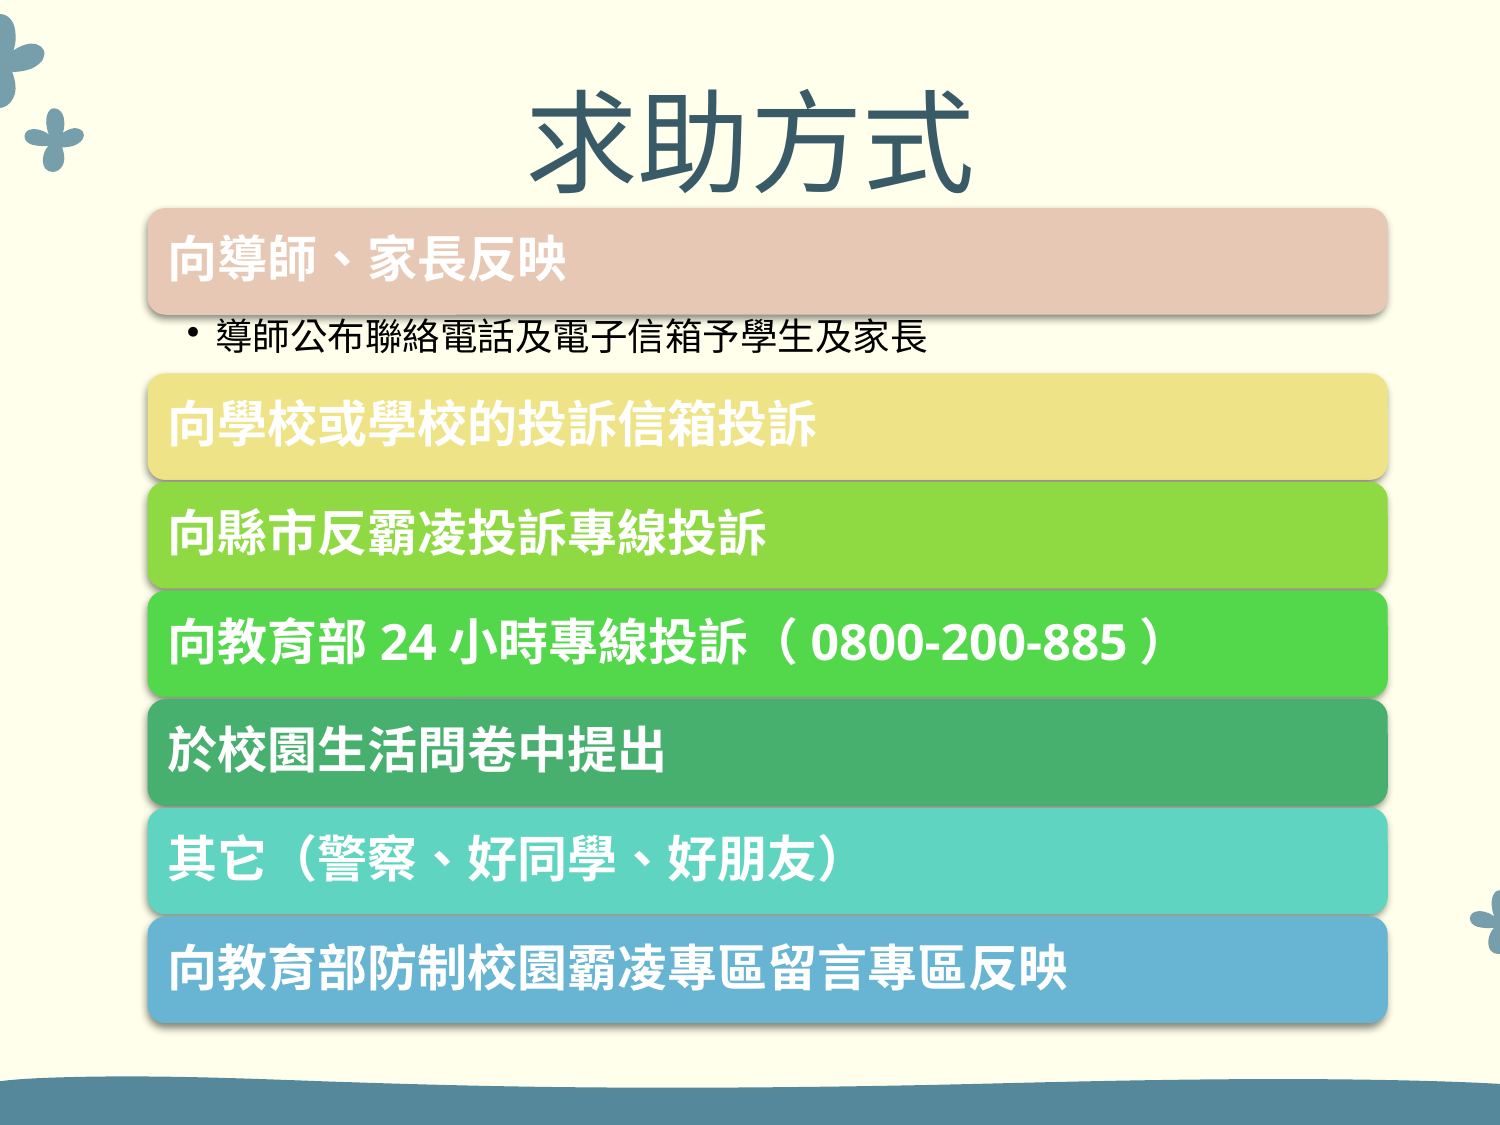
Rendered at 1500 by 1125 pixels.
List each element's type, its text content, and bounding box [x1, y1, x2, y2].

text_box 於校園生活問卷中提出 [147, 699, 1388, 806]
text_box 向縣市反霸凌投訴專線投訴 [147, 481, 1388, 589]
text_box 向學校或學校的投訴信箱投訴 [147, 373, 1388, 480]
text_box 向導師、家長反映 [147, 208, 1388, 314]
title 求助方式 [75, 45, 1425, 233]
text_box 其它（警察、好同學、好朋友） [147, 807, 1388, 915]
text_box 導師公布聯絡電話及電子信箱予學生及家長 [147, 314, 1388, 374]
text_box 向教育部24小時專線投訴（0800-200-885） [147, 590, 1388, 698]
text_box [1469, 890, 1500, 954]
text_box [0, 1076, 1500, 1125]
text_box [0, 14, 45, 108]
text_box 向教育部防制校園霸凌專區留言專區反映 [147, 916, 1388, 1024]
text_box [24, 108, 84, 172]
